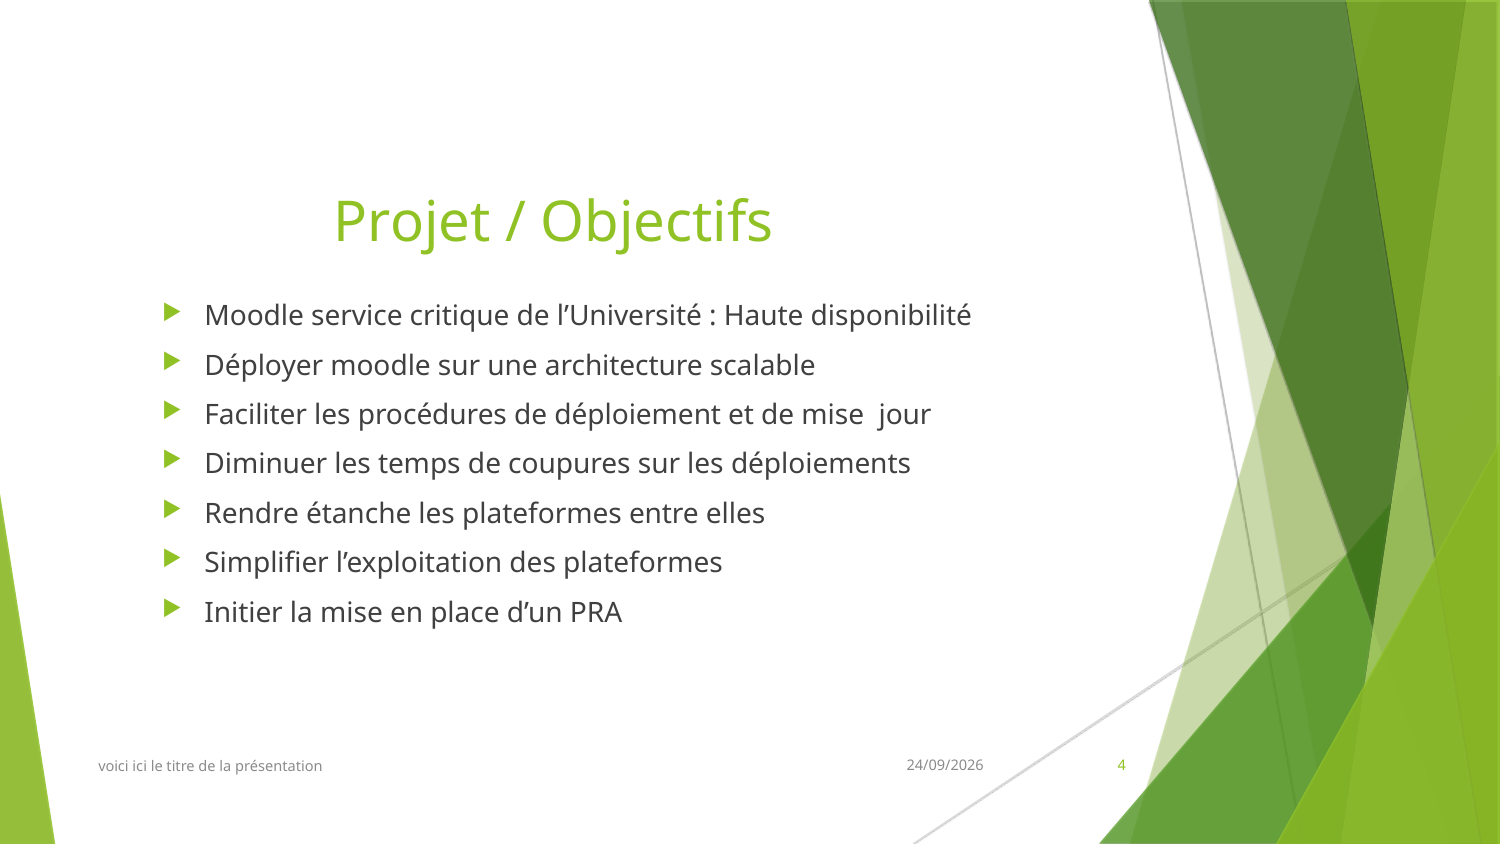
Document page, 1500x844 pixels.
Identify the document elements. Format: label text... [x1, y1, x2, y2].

slide_number 9 [1056, 743, 1141, 789]
slide_number 07/07/2022 [886, 743, 999, 789]
list Moodle service critique de l’Université : Haute disponibilité Déployer moodle sur une architecture scalable Faciliter les procédures de déploiement et de mise jour Diminuer les temps de coupures sur les déploiements Rendre étanche les plateformes entre elles Simplifier l’exploitation des plateformes Initier la mise en place d’un PRA [147, 290, 1205, 768]
title Projet / Objectifs [318, 177, 1377, 340]
footer voici ici le titre de la présentation [83, 743, 859, 789]
